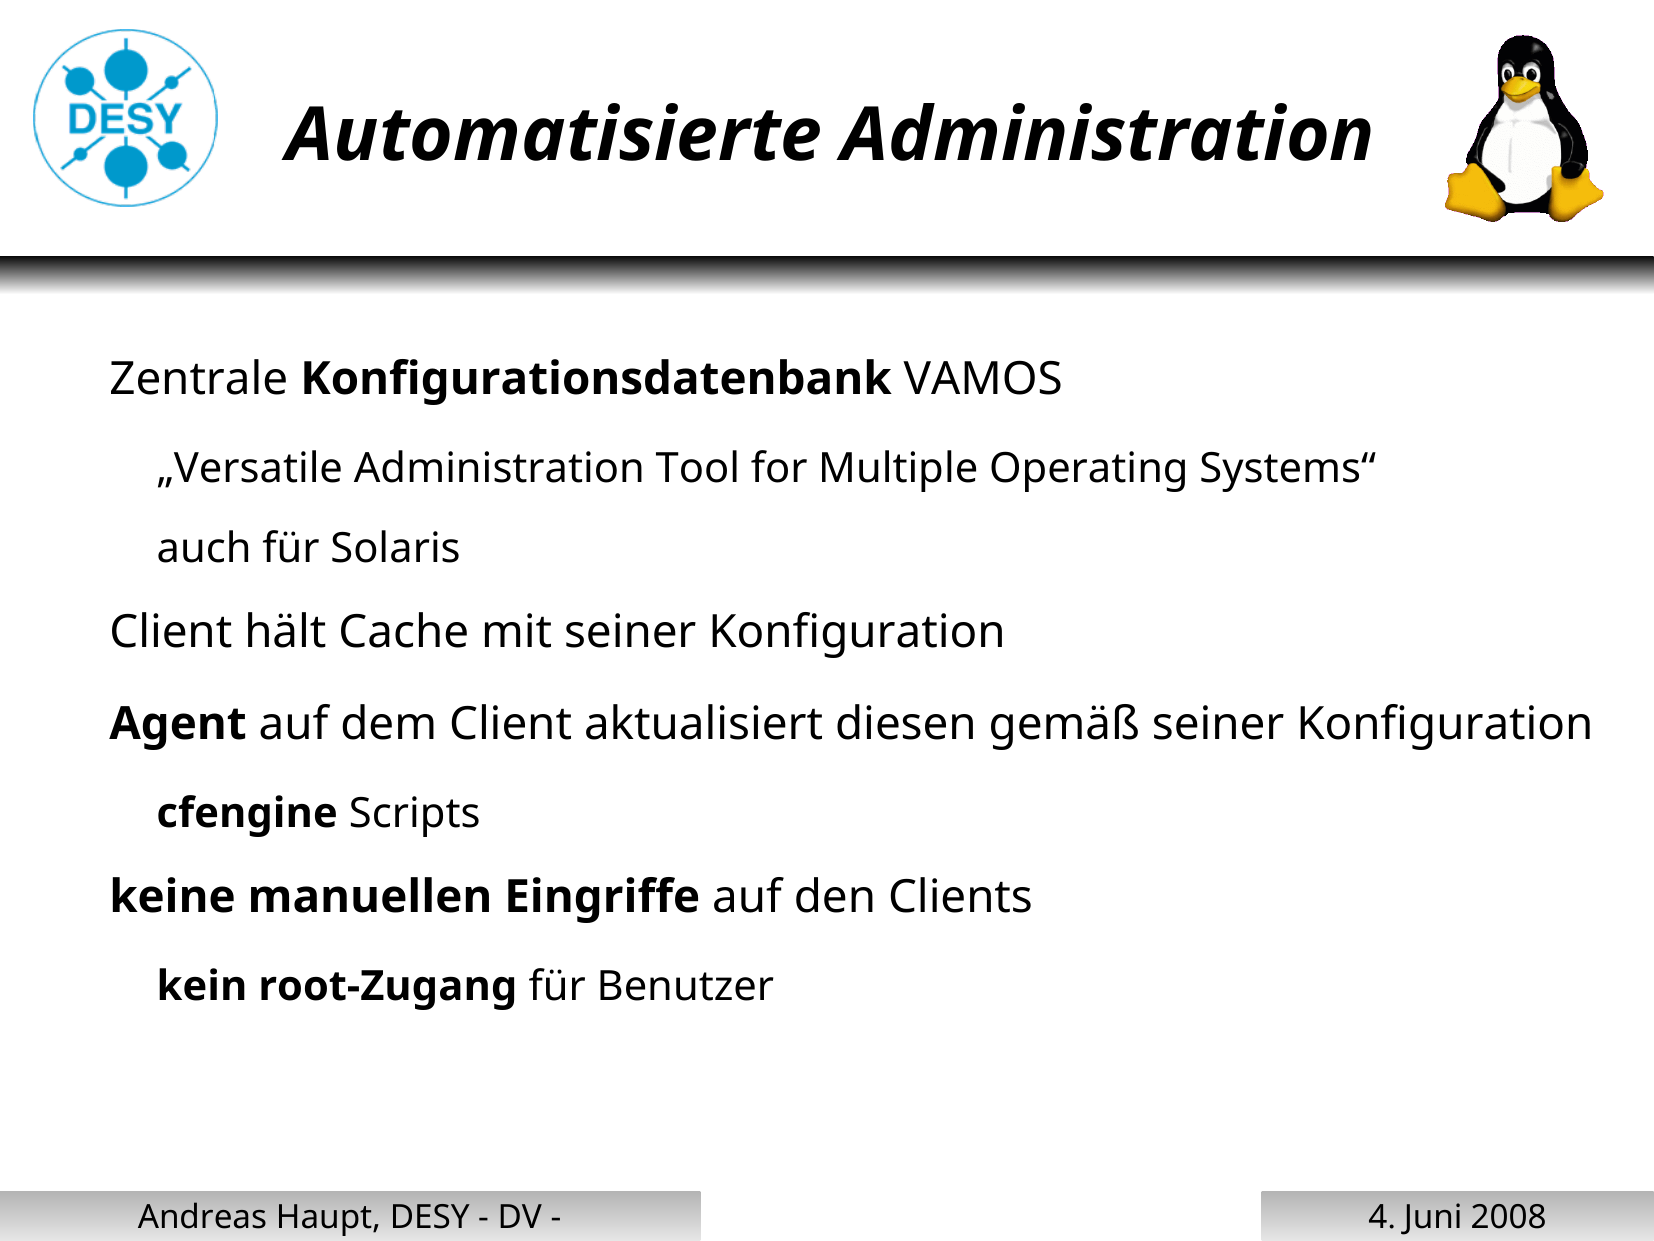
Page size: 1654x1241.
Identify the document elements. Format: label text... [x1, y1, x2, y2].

picture [1429, 12, 1637, 238]
picture [33, 29, 218, 207]
title Automatisierte Administration [250, 12, 1413, 251]
list Zentrale Konfigurationsdatenbank VAMOS „Versatile Administration Tool for Multiple Operating Systems“ auch für Solaris Client hält Cache mit seiner Konfiguration Agent auf dem Client aktualisiert diesen gemäß seiner Konfiguration cfengine Scripts keine manuellen Eingriffe auf den Clients kein root-Zugang für Benutzer [97, 345, 1654, 1085]
